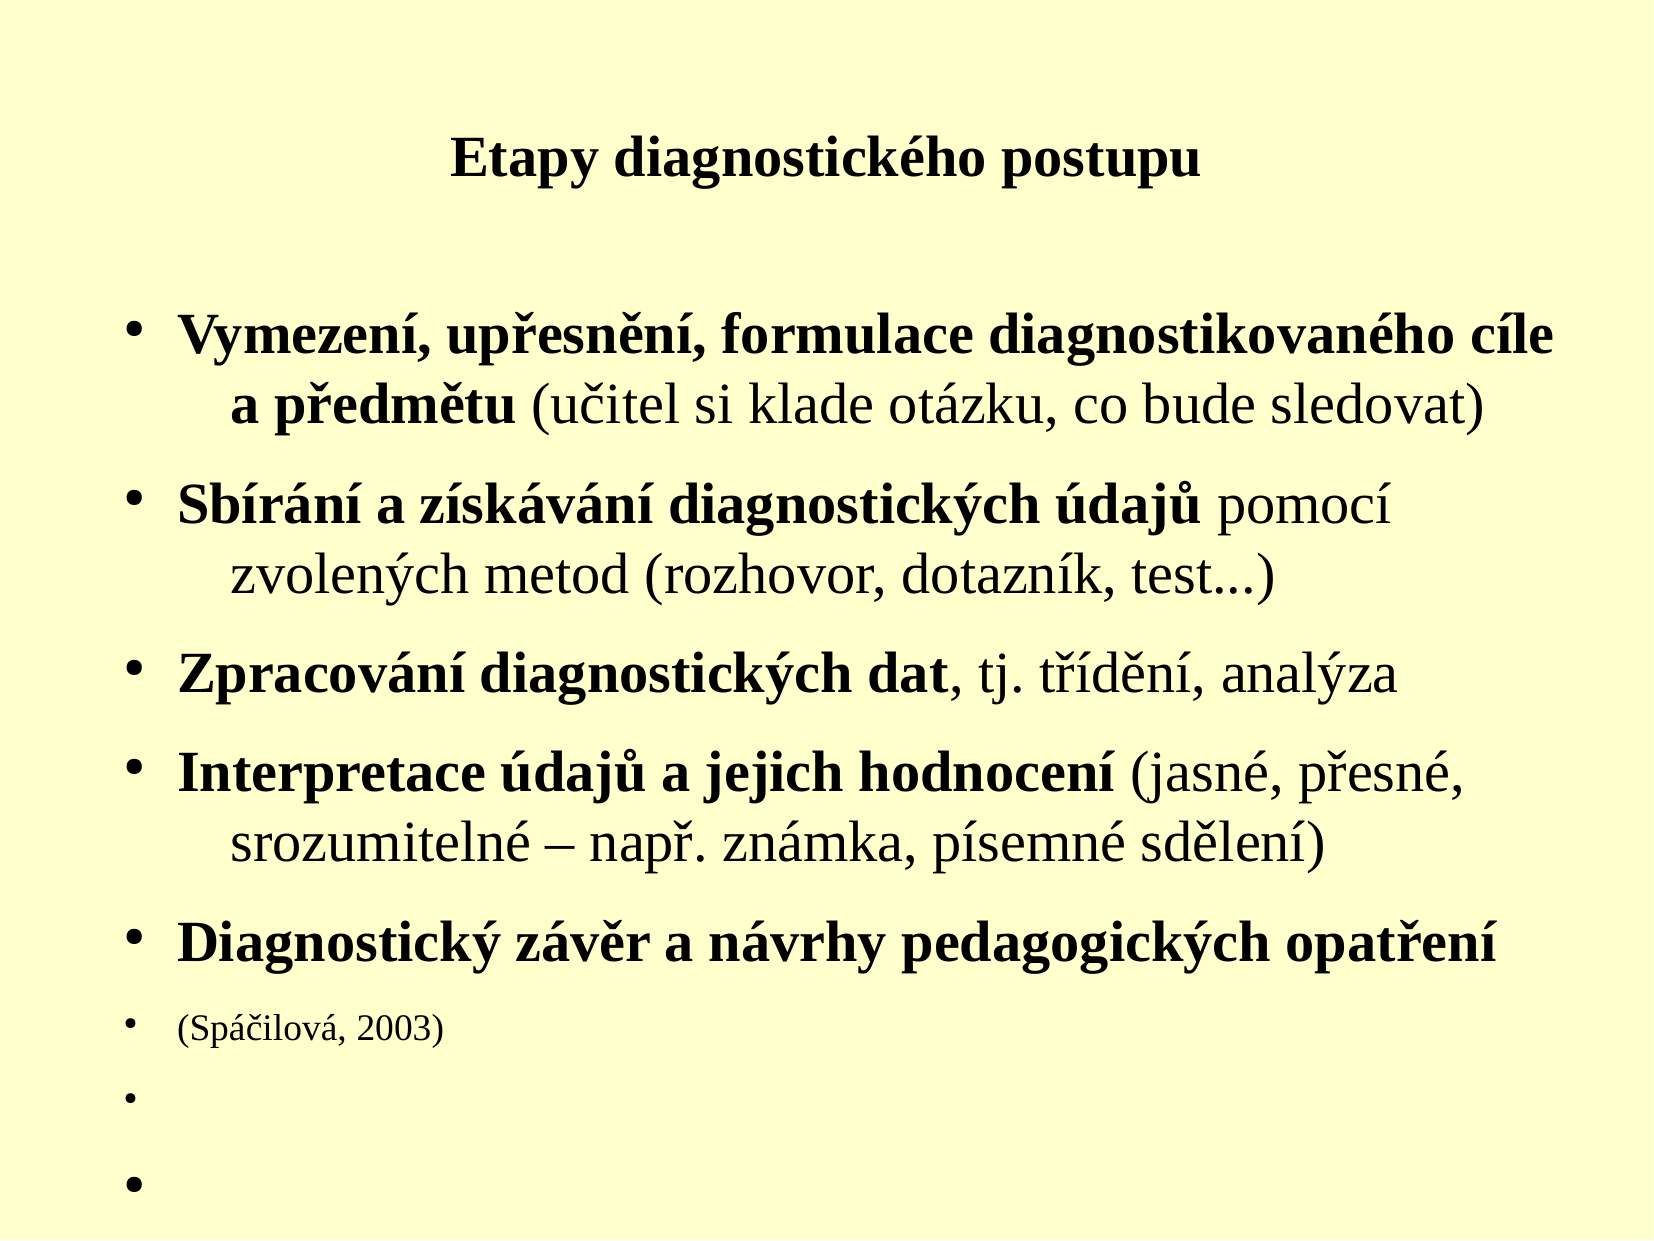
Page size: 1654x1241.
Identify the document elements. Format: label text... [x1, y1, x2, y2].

title Etapy diagnostického postupu [82, 49, 1571, 257]
list Vymezení, upřesnění, formulace diagnostikovaného cíle a předmětu (učitel si klade otázku, co bude sledovat) Sbírání a získávání diagnostických údajů pomocí zvolených metod (rozhovor, dotazník, test...) Zpracování diagnostických dat, tj. třídění, analýza Interpretace údajů a jejich hodnocení (jasné, přesné, srozumitelné – např. známka, písemné sdělení) Diagnostický závěr a návrhy pedagogických opatření (Spáčilová, 2003) [88, 295, 1577, 1241]
